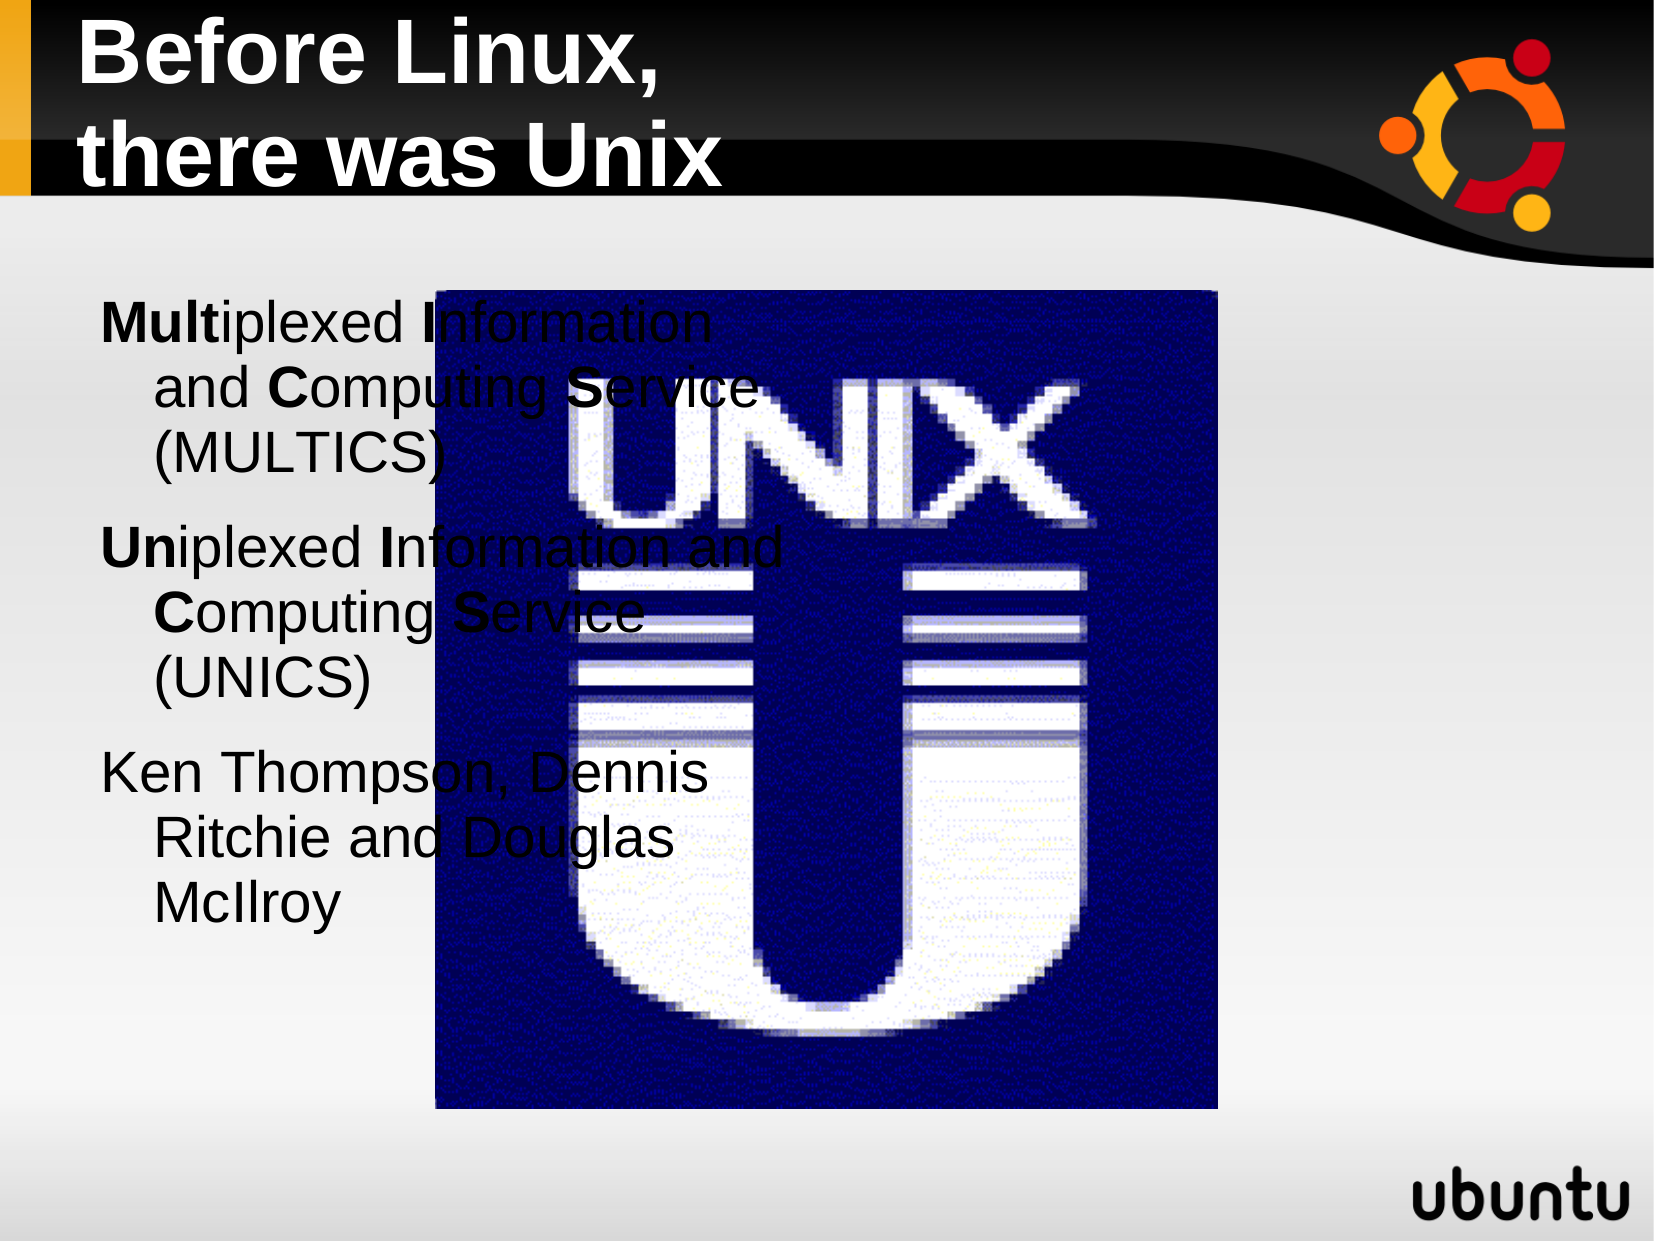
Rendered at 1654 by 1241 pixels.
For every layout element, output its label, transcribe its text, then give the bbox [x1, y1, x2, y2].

list Multiplexed Information and Computing Service (MULTICS) Uniplexed Information and Computing Service (UNICS) Ken Thompson, Dennis Ritchie and Douglas McIlroy [82, 290, 809, 1095]
title Before Linux, there was Unix [76, 0, 1565, 211]
picture [0, 0, 1654, 1241]
